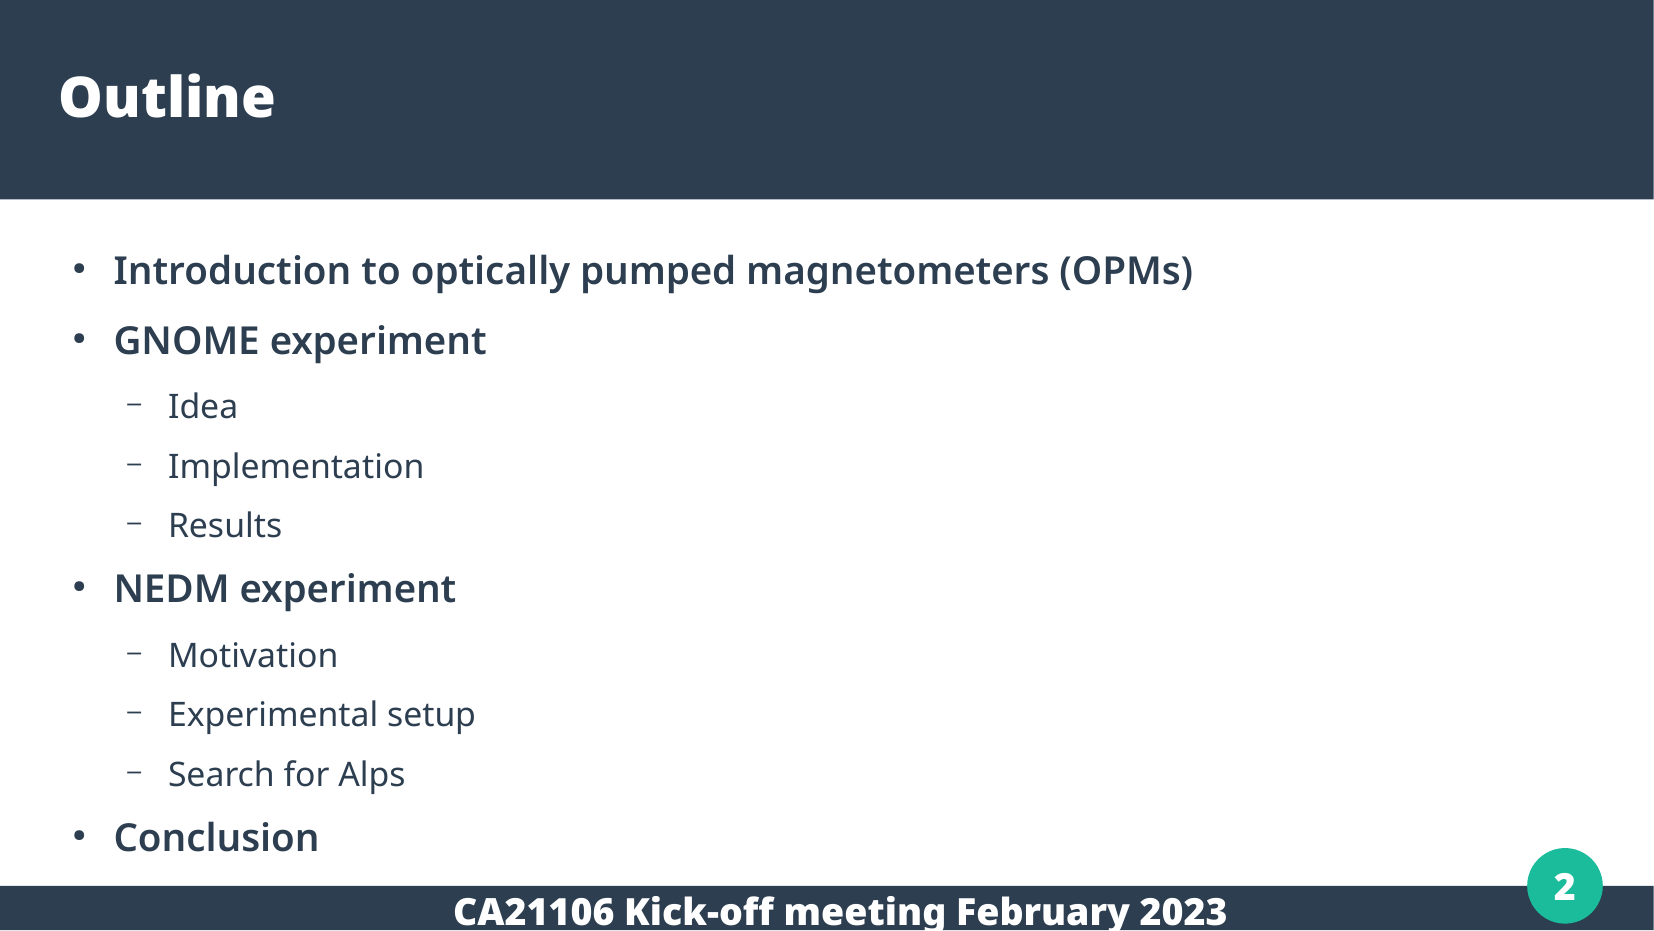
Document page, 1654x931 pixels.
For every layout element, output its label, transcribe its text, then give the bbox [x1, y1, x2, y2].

list Introduction to optically pumped magnetometers (OPMs) GNOME experiment Idea Implementation Results NEDM experiment Motivation Experimental setup Search for Alps Conclusion [59, 243, 1595, 864]
title Outline [59, 37, 1595, 156]
